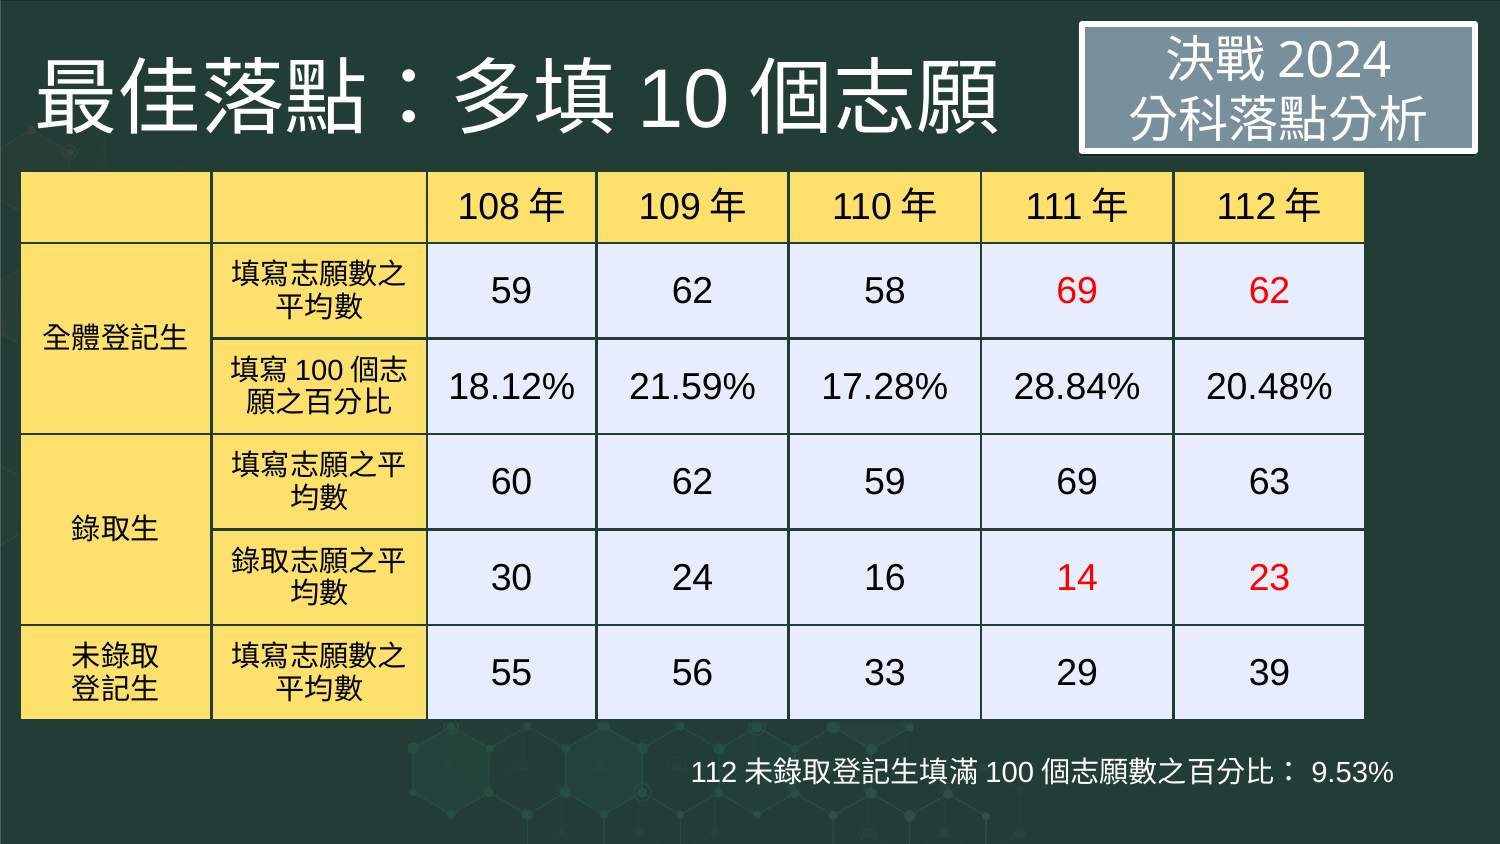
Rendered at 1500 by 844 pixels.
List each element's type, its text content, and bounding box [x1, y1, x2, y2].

table_cell 30 [428, 531, 595, 624]
table_cell 29 [982, 626, 1172, 719]
table_cell 21.59% [598, 340, 787, 433]
table_cell 填寫100個志願之百分比 [213, 340, 426, 433]
table_cell 全體登記生 [21, 244, 210, 433]
table_cell 17.28% [790, 340, 980, 433]
table_cell 23 [1175, 531, 1364, 624]
table_cell 錄取志願之平均數 [213, 531, 426, 624]
table_cell 18.12% [428, 340, 595, 433]
table_cell 錄取生 [21, 435, 210, 624]
text_box 決戰2024 分科落點分析 [1081, 24, 1475, 151]
table_cell 59 [790, 435, 980, 528]
table_cell 填寫志願數之平均數 [213, 244, 426, 337]
table_cell 60 [428, 435, 595, 528]
table_cell 填寫志願之平均數 [213, 435, 426, 528]
table_cell 58 [790, 244, 980, 337]
table_header 110年 [790, 172, 980, 242]
table_header [21, 172, 210, 242]
table_cell 69 [982, 244, 1172, 337]
table_header 112年 [1175, 172, 1364, 242]
text_box 112未錄取登記生填滿100個志願數之百分比：9.53% [675, 745, 1435, 796]
table_cell 63 [1175, 435, 1364, 528]
table_cell 24 [598, 531, 787, 624]
table_cell 14 [982, 531, 1172, 624]
table_header 109年 [598, 172, 787, 242]
title 最佳落點：多填10個志願 [19, 29, 1418, 172]
table_cell 56 [598, 626, 787, 719]
table_cell 16 [790, 531, 980, 624]
table_cell 62 [598, 435, 787, 528]
table_header 108年 [428, 172, 595, 242]
table_cell 未錄取 登記生 [21, 626, 210, 719]
table_header 111年 [982, 172, 1172, 242]
table_cell 62 [1175, 244, 1364, 337]
table_cell 69 [982, 435, 1172, 528]
table_header [213, 172, 426, 242]
table_cell 填寫志願數之平均數 [213, 626, 426, 719]
table_cell 59 [428, 244, 595, 337]
picture [0, 0, 1500, 844]
table_cell 20.48% [1175, 340, 1364, 433]
table_cell 39 [1175, 626, 1364, 719]
table_cell 55 [428, 626, 595, 719]
table_cell 62 [598, 244, 787, 337]
table_cell 33 [790, 626, 980, 719]
table_cell 28.84% [982, 340, 1172, 433]
